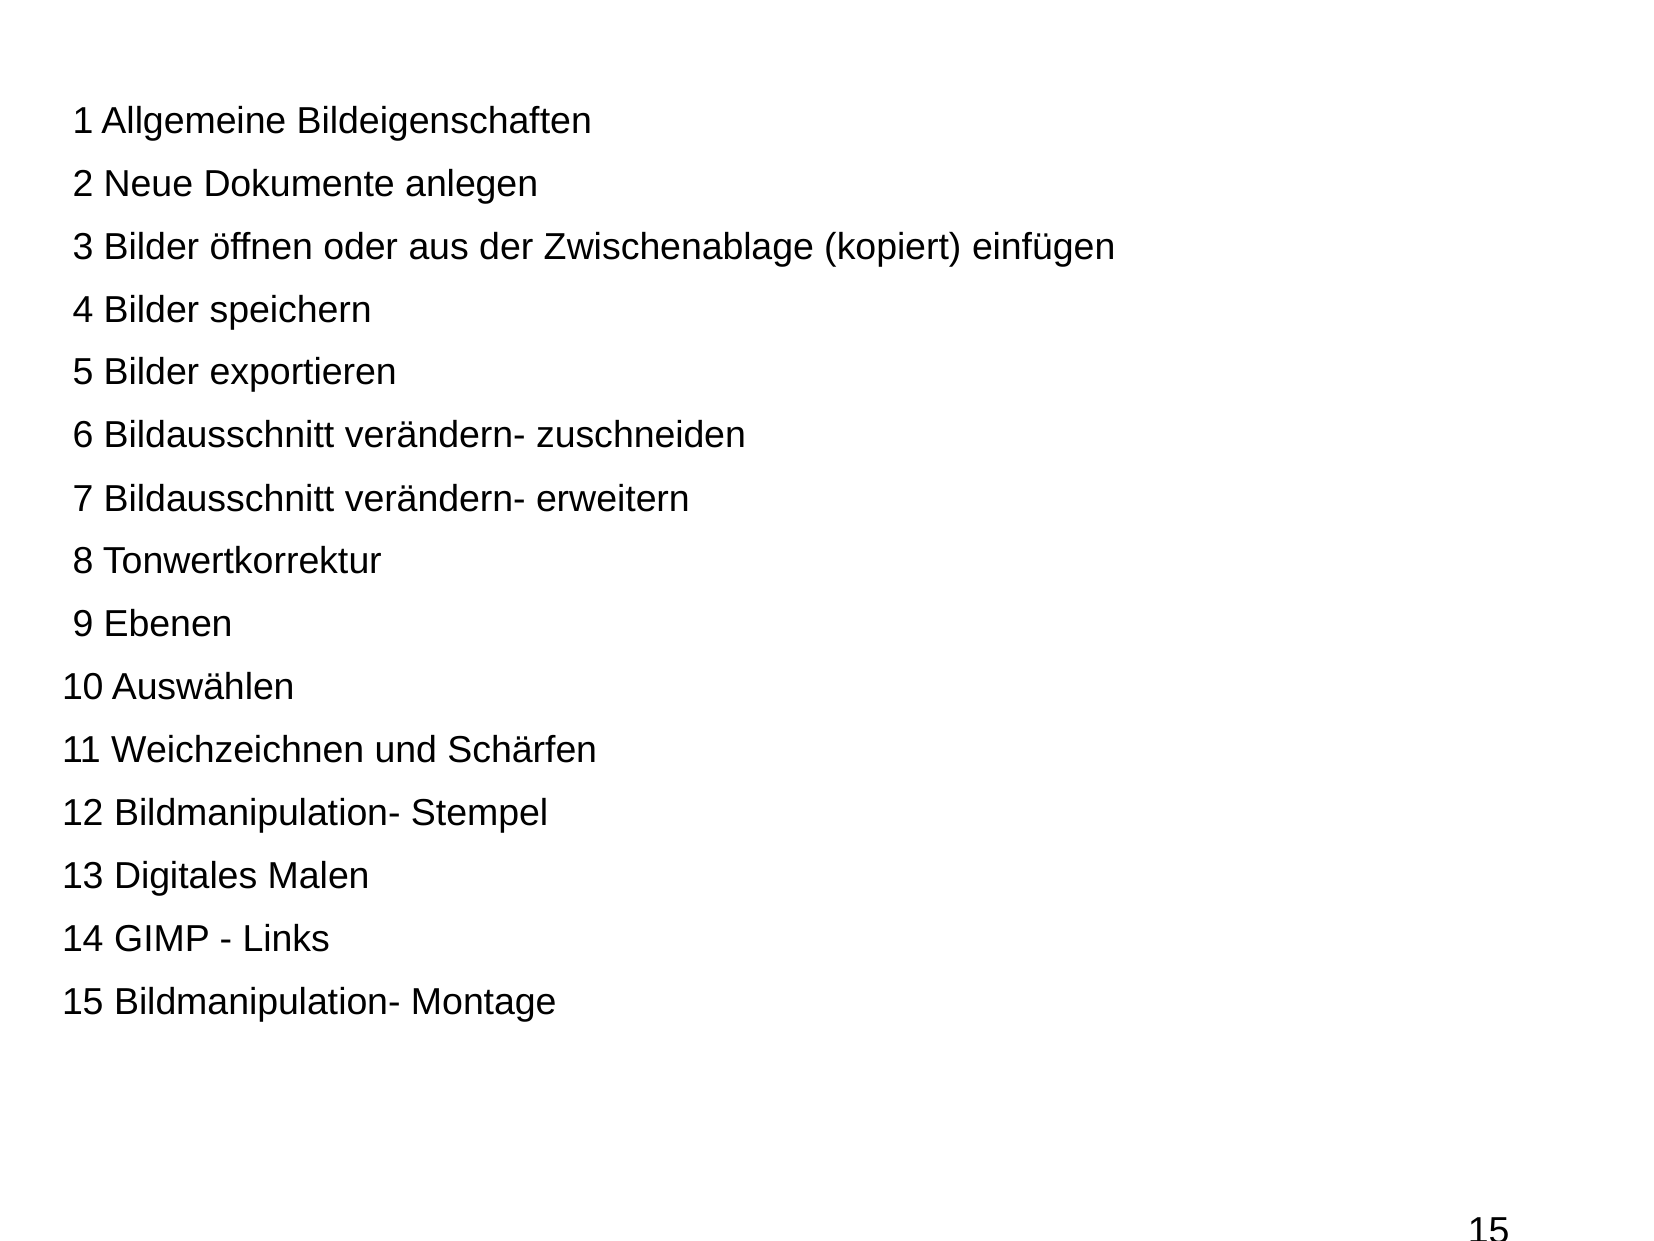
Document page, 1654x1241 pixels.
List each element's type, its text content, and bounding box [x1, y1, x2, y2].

text_box 1 Allgemeine Bildeigenschaften 2 Neue Dokumente anlegen 3 Bilder öffnen oder aus der Zwischenablage (kopiert) einfügen 4 Bilder speichern 5 Bilder exportieren 6 Bildausschnitt verändern- zuschneiden 7 Bildausschnitt verändern- erweitern 8 Tonwertkorrektur 9 Ebenen 10 Auswählen 11 Weichzeichnen und Schärfen 12 Bildmanipulation- Stempel 13 Digitales Malen 14 GIMP - Links 15 Bildmanipulation- Montage [47, 70, 1642, 1010]
